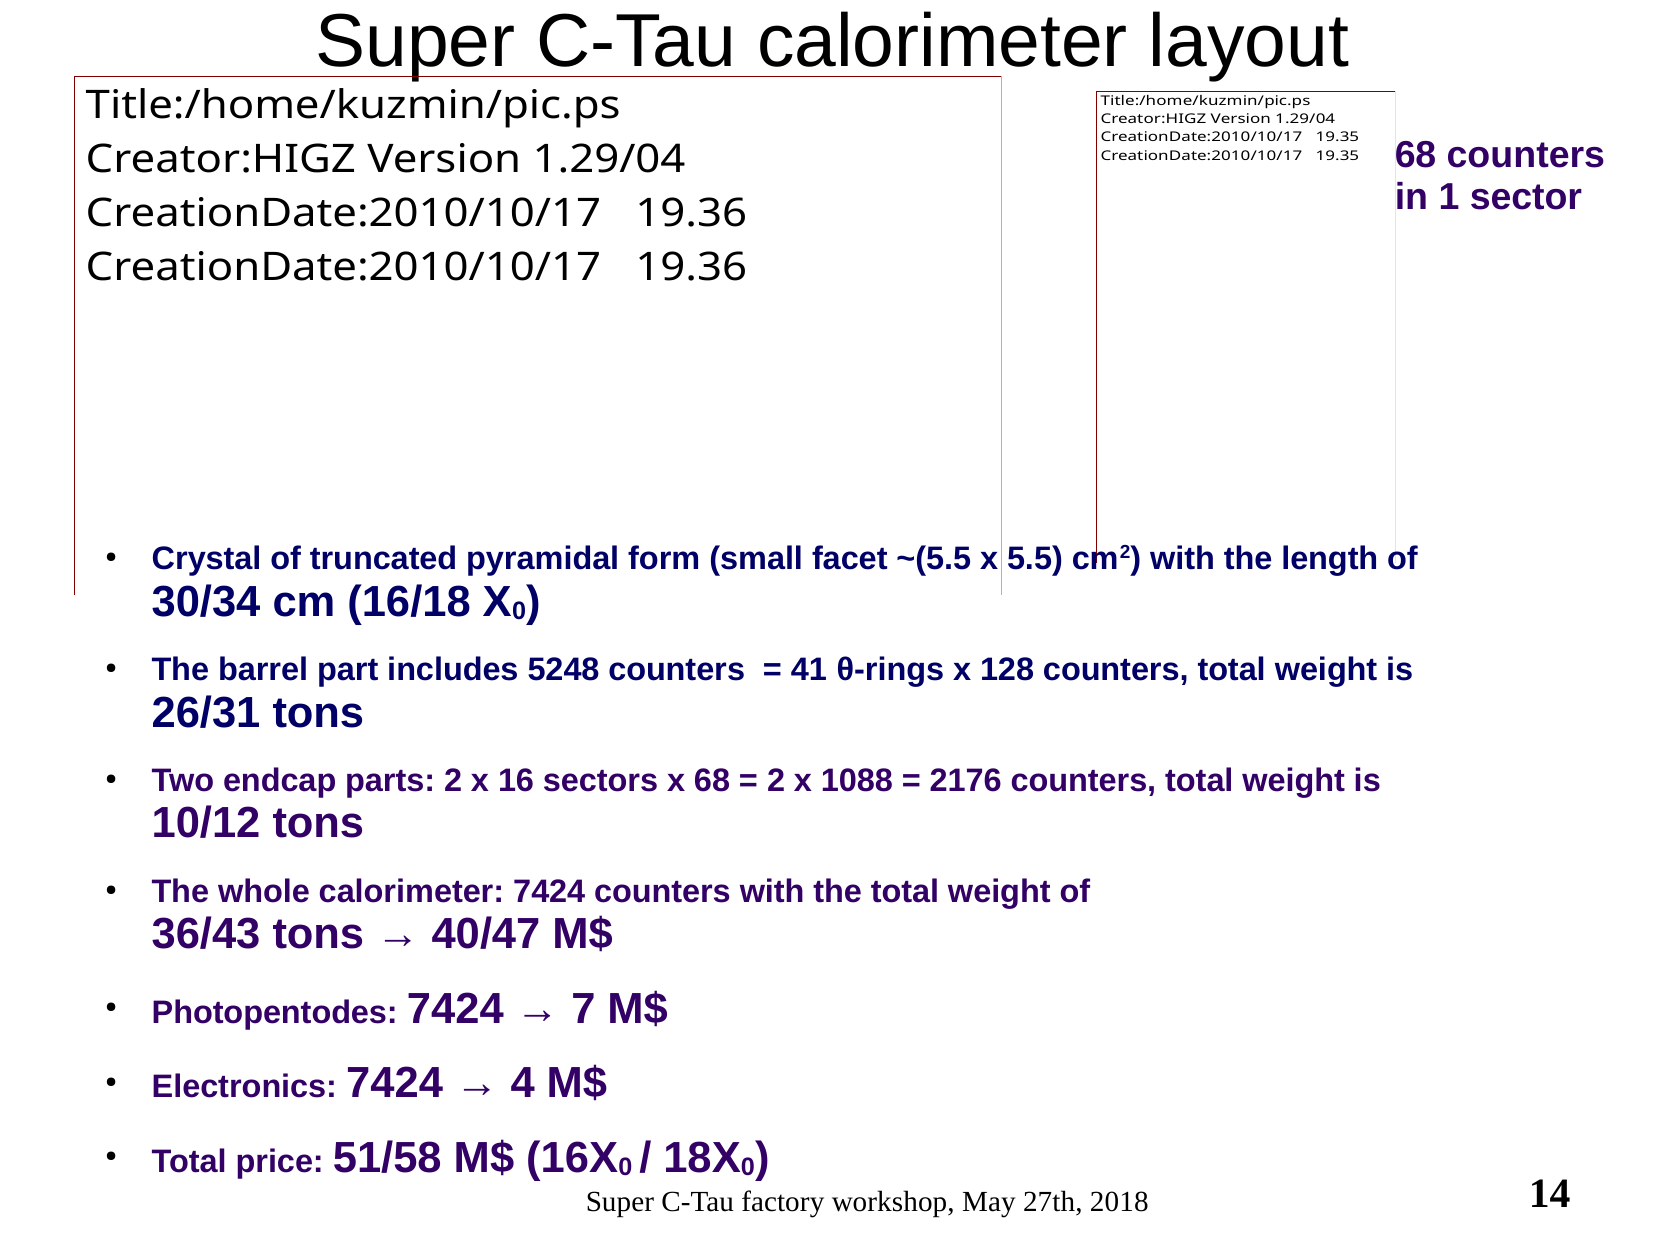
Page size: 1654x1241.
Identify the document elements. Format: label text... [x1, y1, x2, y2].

text_box 68 counters in 1 sector [1380, 126, 1631, 226]
title Super C-Tau calorimeter layout [300, 0, 1366, 83]
picture [71, 73, 1002, 595]
picture [1095, 90, 1396, 540]
list Crystal of truncated pyramidal form (small facet ~(5.5 x 5.5) cm2) with the length of 30/34 cm (16/18 X0) The barrel part includes 5248 counters = 41 θ-rings x 128 counters, total weight is 26/31 tons Two endcap parts: 2 x 16 sectors x 68 = 2 x 1088 = 2176 counters, total weight is 10/12 tons The whole calorimeter: 7424 counters with the total weight of 36/43 tons → 40/47 M$ Photopentodes: 7424 → 7 M$ Electronics: 7424 → 4 M$ Total price: 51/58 M$ (16X0 / 18X0) [90, 540, 1532, 1186]
